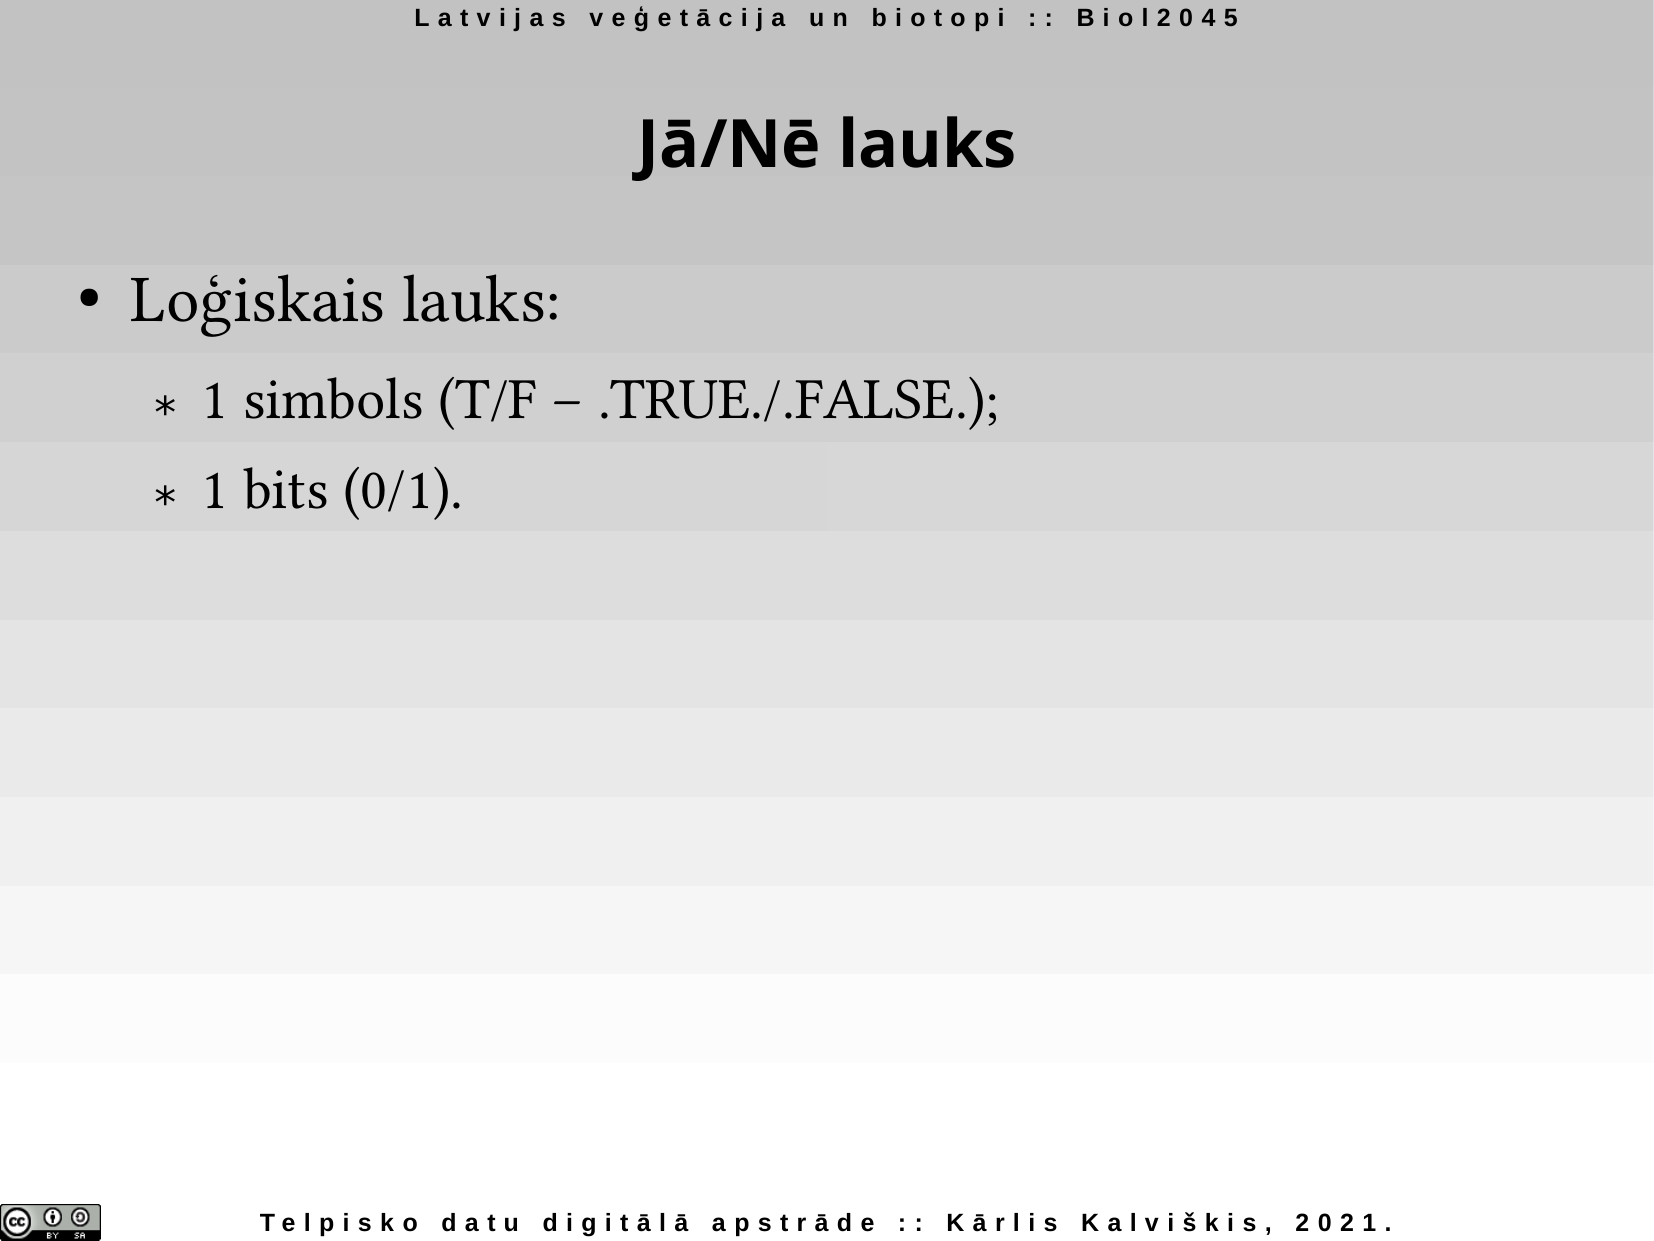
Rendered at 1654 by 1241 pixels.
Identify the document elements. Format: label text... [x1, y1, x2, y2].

picture [0, 0, 1654, 1241]
list Loģiskais lauks: 1 simbols (T/F – .TRUE./.FALSE.); 1 bits (0/1). [59, 261, 1596, 1175]
title Jā/Nē lauks [59, 37, 1596, 246]
